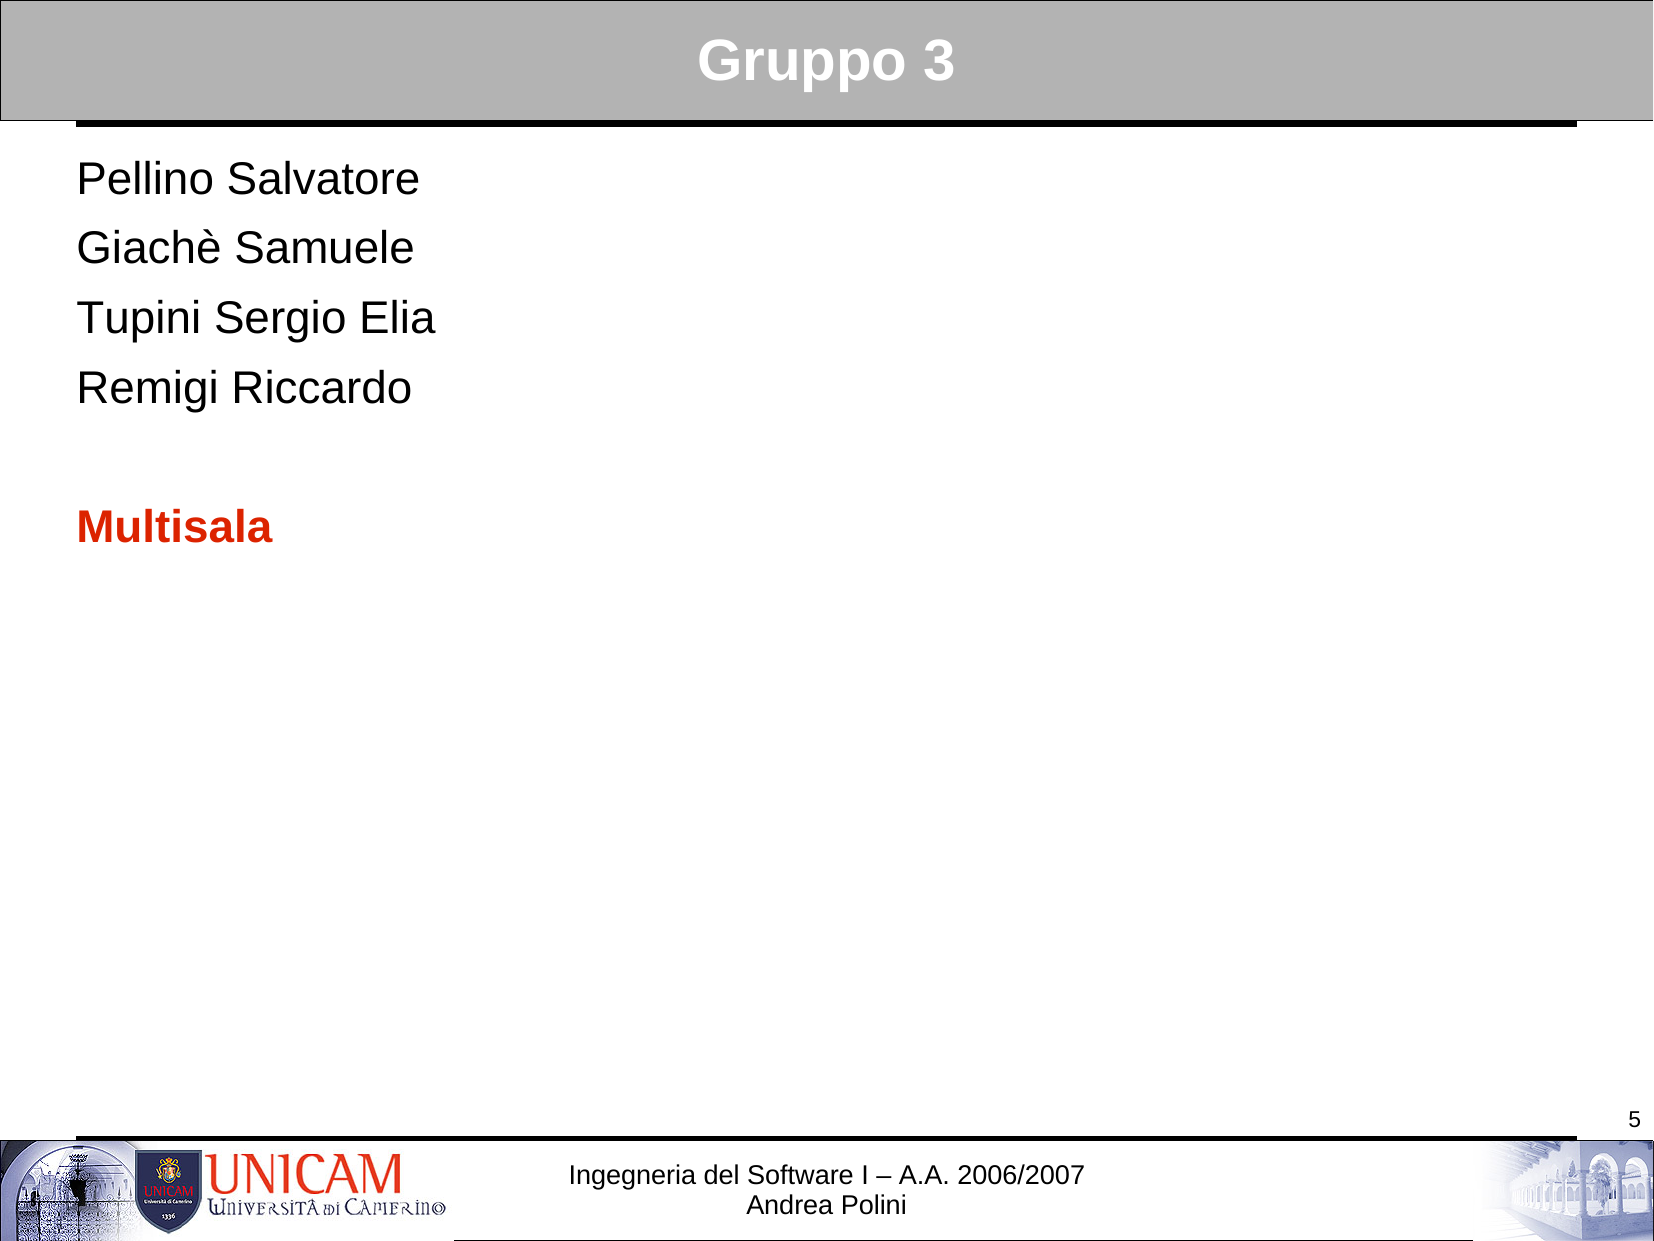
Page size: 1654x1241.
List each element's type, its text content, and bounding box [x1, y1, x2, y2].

picture [0, 1141, 454, 1241]
picture [1473, 1141, 1654, 1241]
title Gruppo 3 [0, 0, 1653, 121]
list Pellino Salvatore Giachè Samuele Tupini Sergio Elia Remigi Riccardo Multisala [76, 152, 1577, 672]
